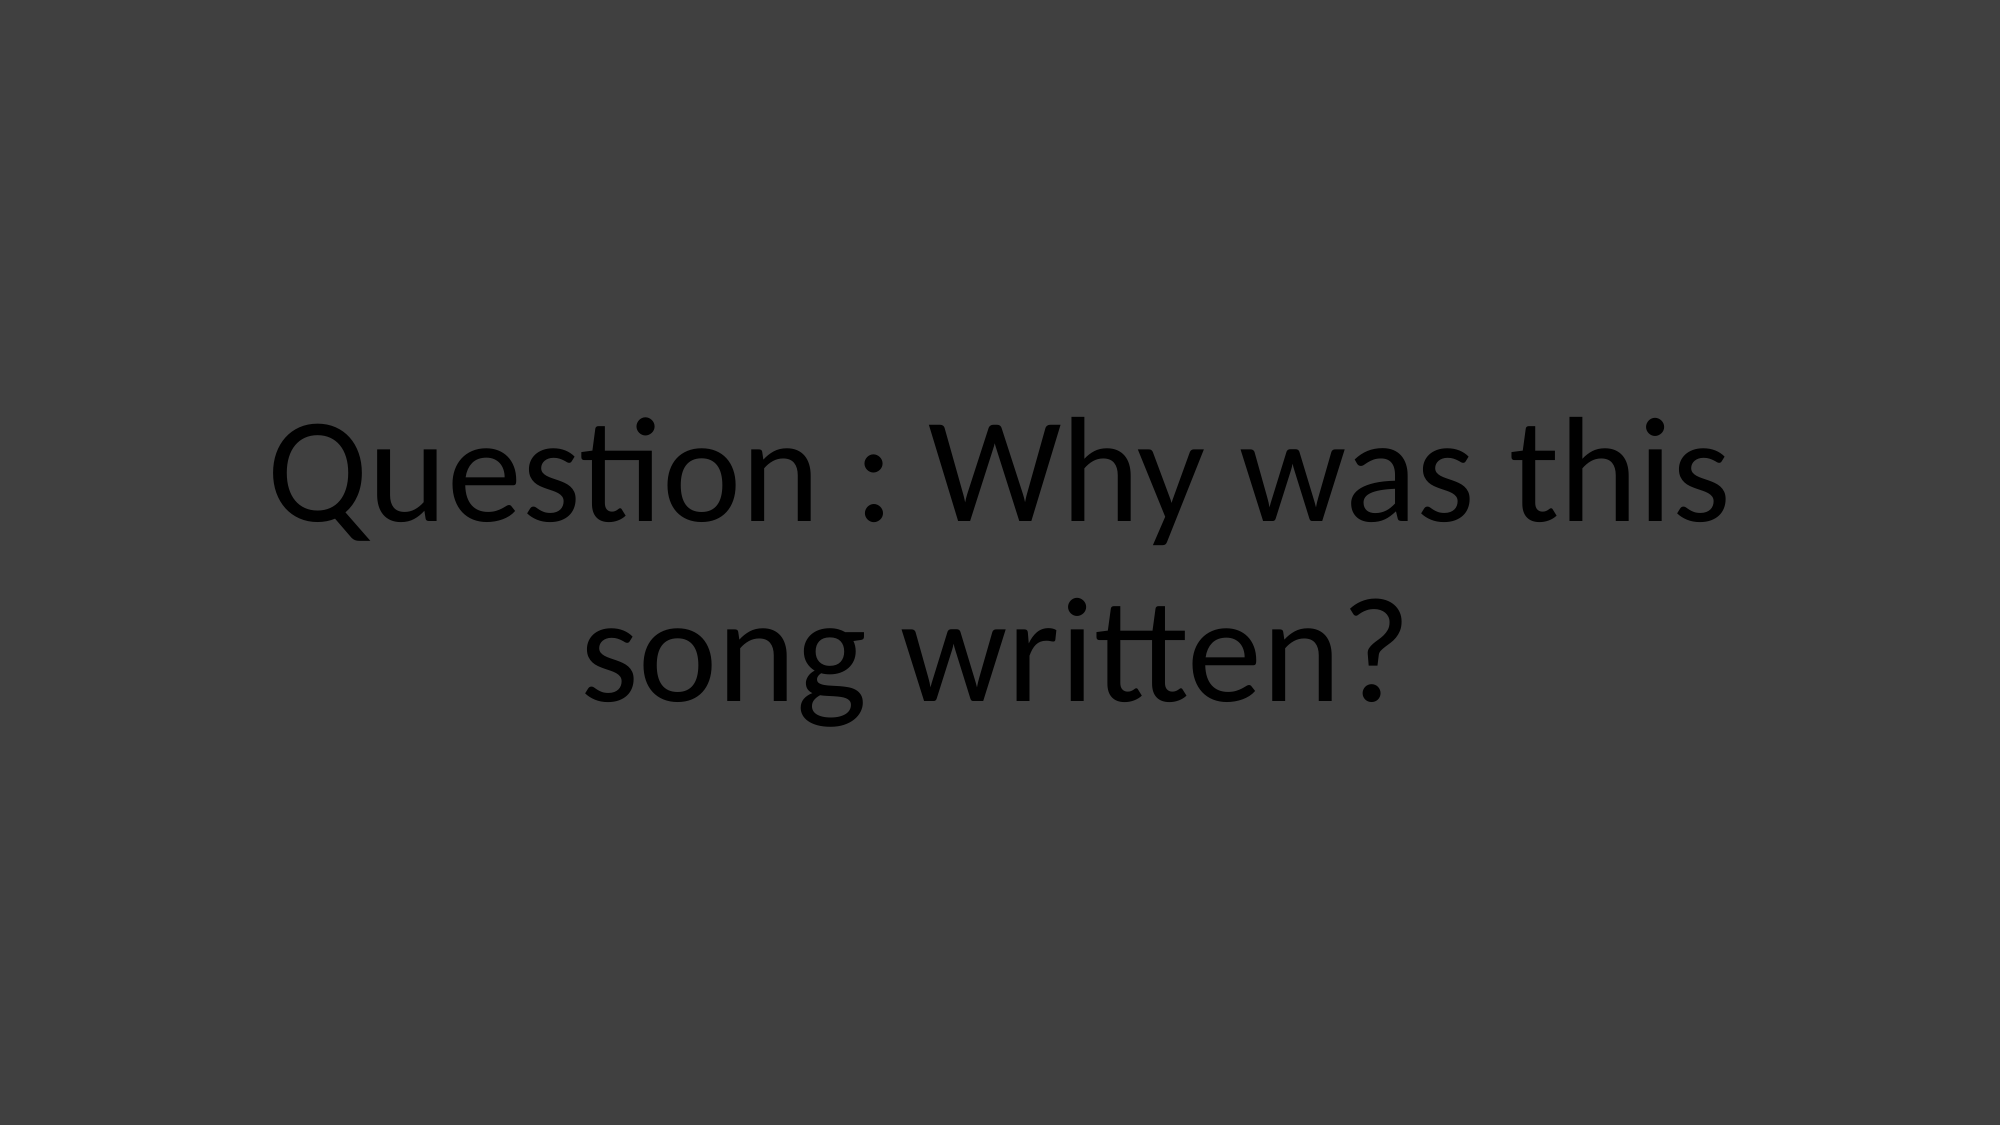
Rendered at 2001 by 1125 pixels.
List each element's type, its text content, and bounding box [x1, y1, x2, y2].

text_box Question : Why was this song written? [249, 363, 1751, 739]
